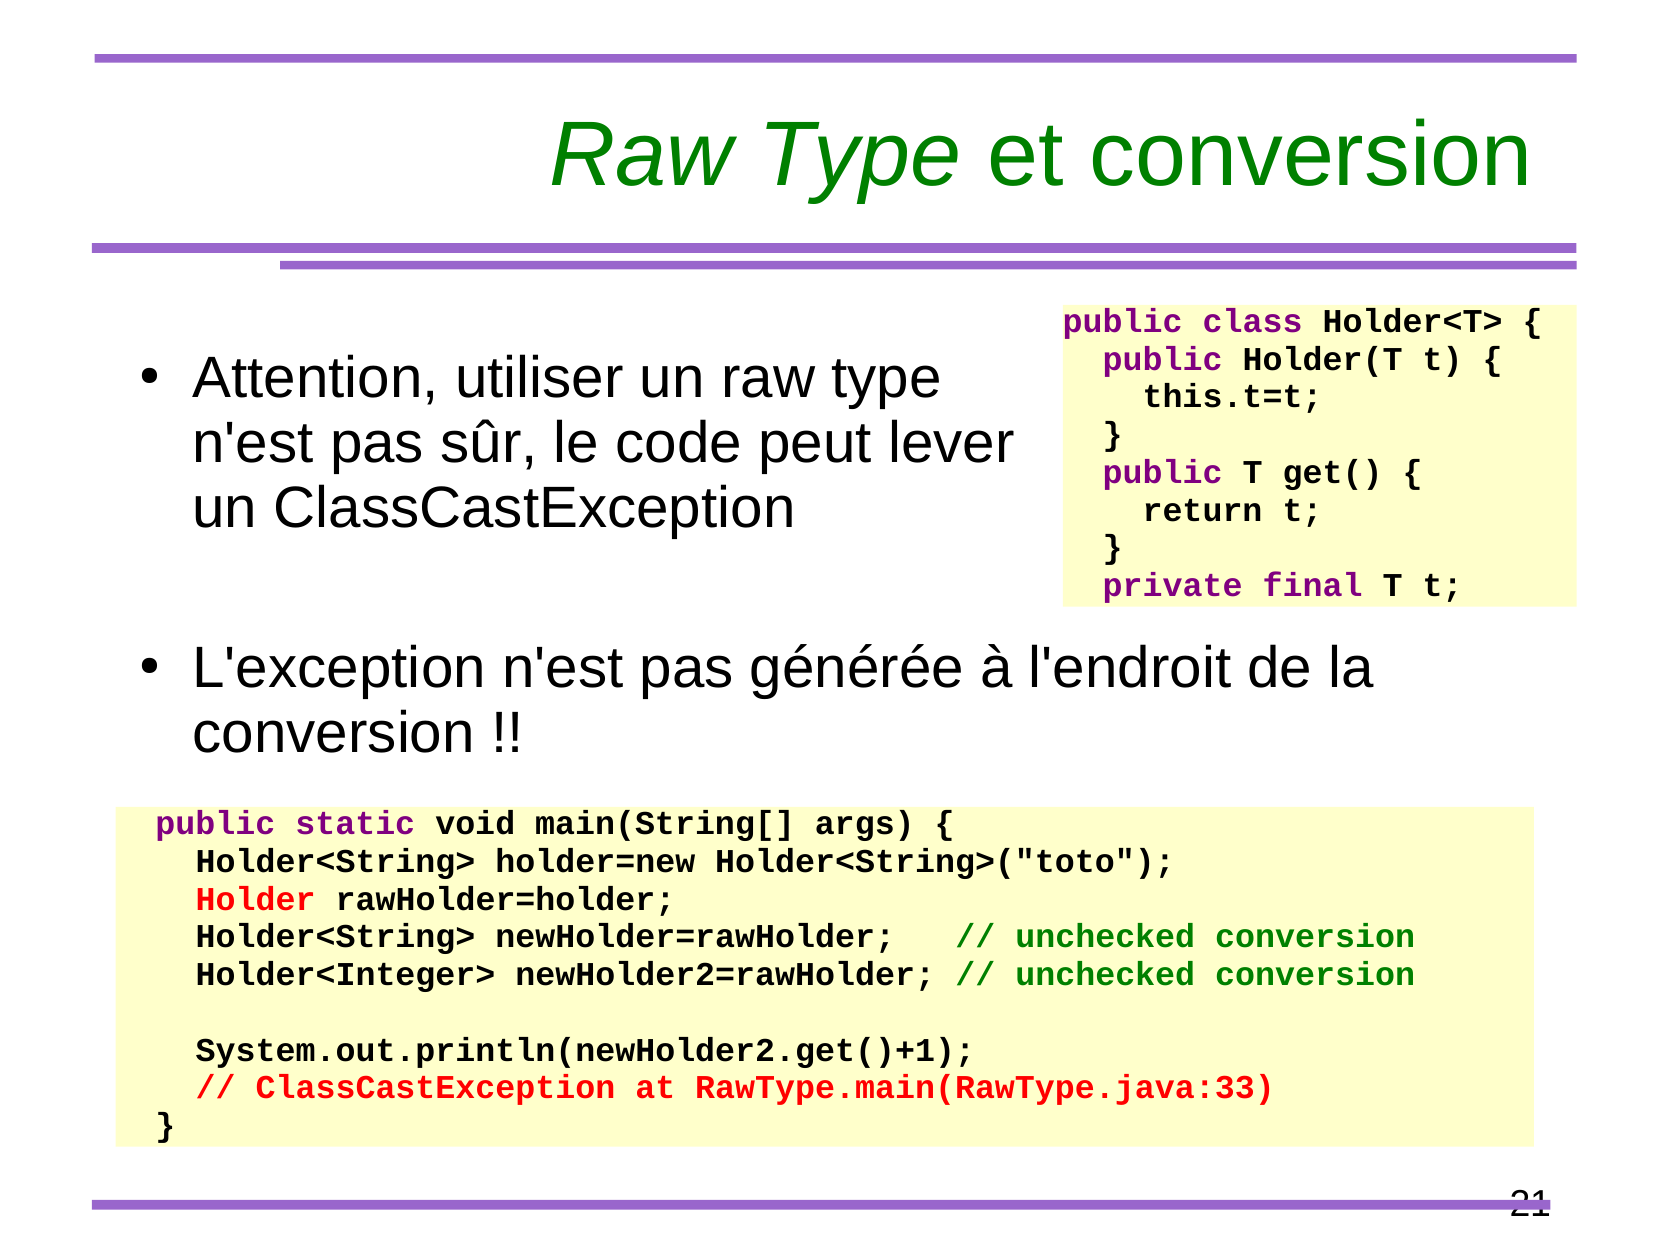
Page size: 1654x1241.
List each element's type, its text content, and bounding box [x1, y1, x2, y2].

text_box public static void main(String[] args) { Holder<String> holder=new Holder<String>("toto"); Holder rawHolder=holder; Holder<String> newHolder=rawHolder; // unchecked conversion Holder<Integer> newHolder2=rawHolder; // unchecked conversion System.out.println(newHolder2.get()+1); // ClassCastException at RawType.main(RawType.java:33) } [115, 806, 1534, 1147]
title Raw Type et conversion [121, 49, 1534, 257]
text_box public class Holder<T> { public Holder(T t) { this.t=t; } public T get() { return t; } private final T t; [1062, 304, 1577, 607]
list Attention, utiliser un raw type n'est pas sûr, le code peut lever un ClassCastException L'exception n'est pas générée à l'endroit de la conversion !! [121, 344, 1534, 806]
